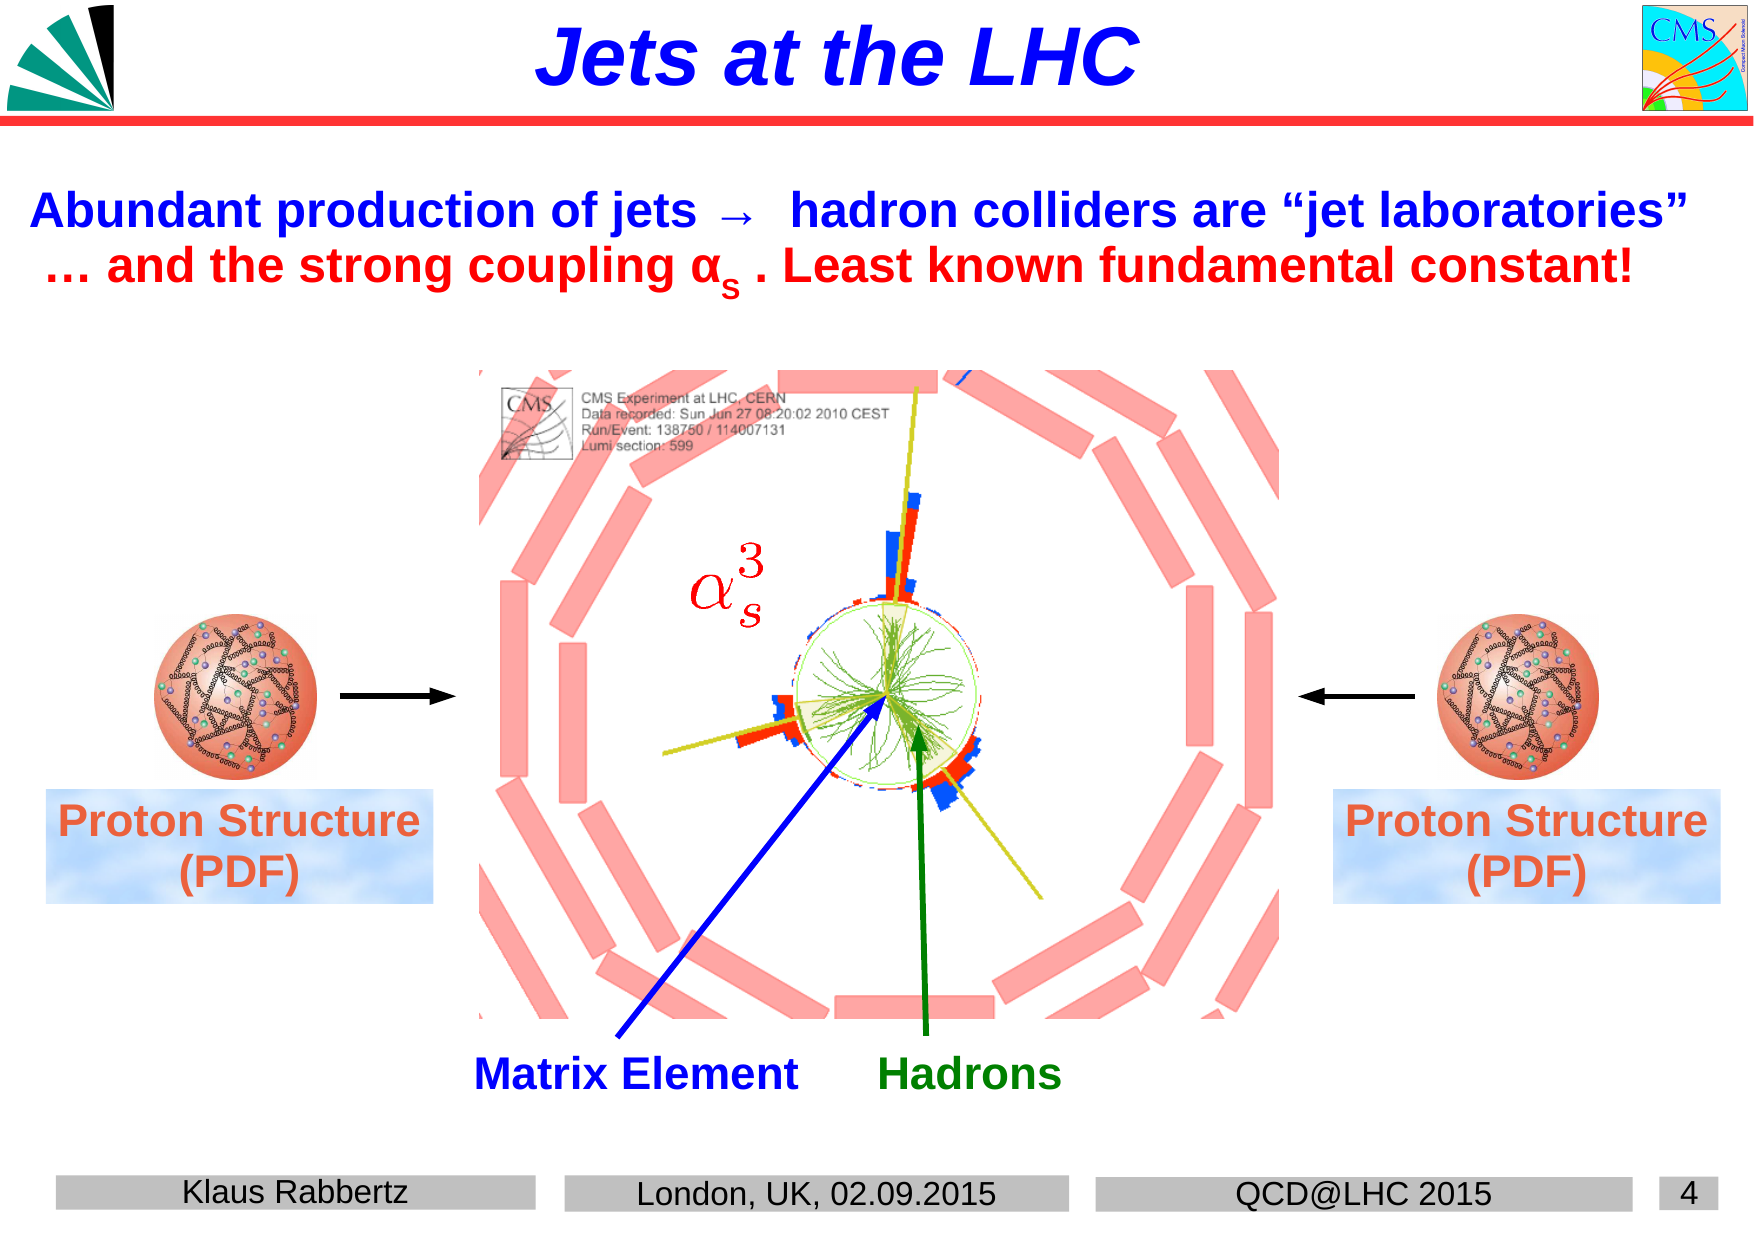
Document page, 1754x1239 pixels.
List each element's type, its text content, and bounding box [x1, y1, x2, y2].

text_box Proton Structure (PDF) [1333, 789, 1721, 904]
text_box Hadrons [865, 1041, 1075, 1105]
picture [1437, 614, 1599, 780]
picture [1642, 5, 1748, 111]
picture [479, 370, 1279, 1019]
text_box Matrix Element [461, 1041, 812, 1105]
text_box Abundant production of jets → hadron colliders are “jet laboratories” … and the strong coupling αS . Least known fundamental constant! [17, 175, 1704, 313]
text_box Proton Structure (PDF) [45, 789, 434, 904]
picture [154, 614, 317, 780]
title Jets at the LHC [129, 0, 1545, 114]
picture [7, 5, 114, 112]
